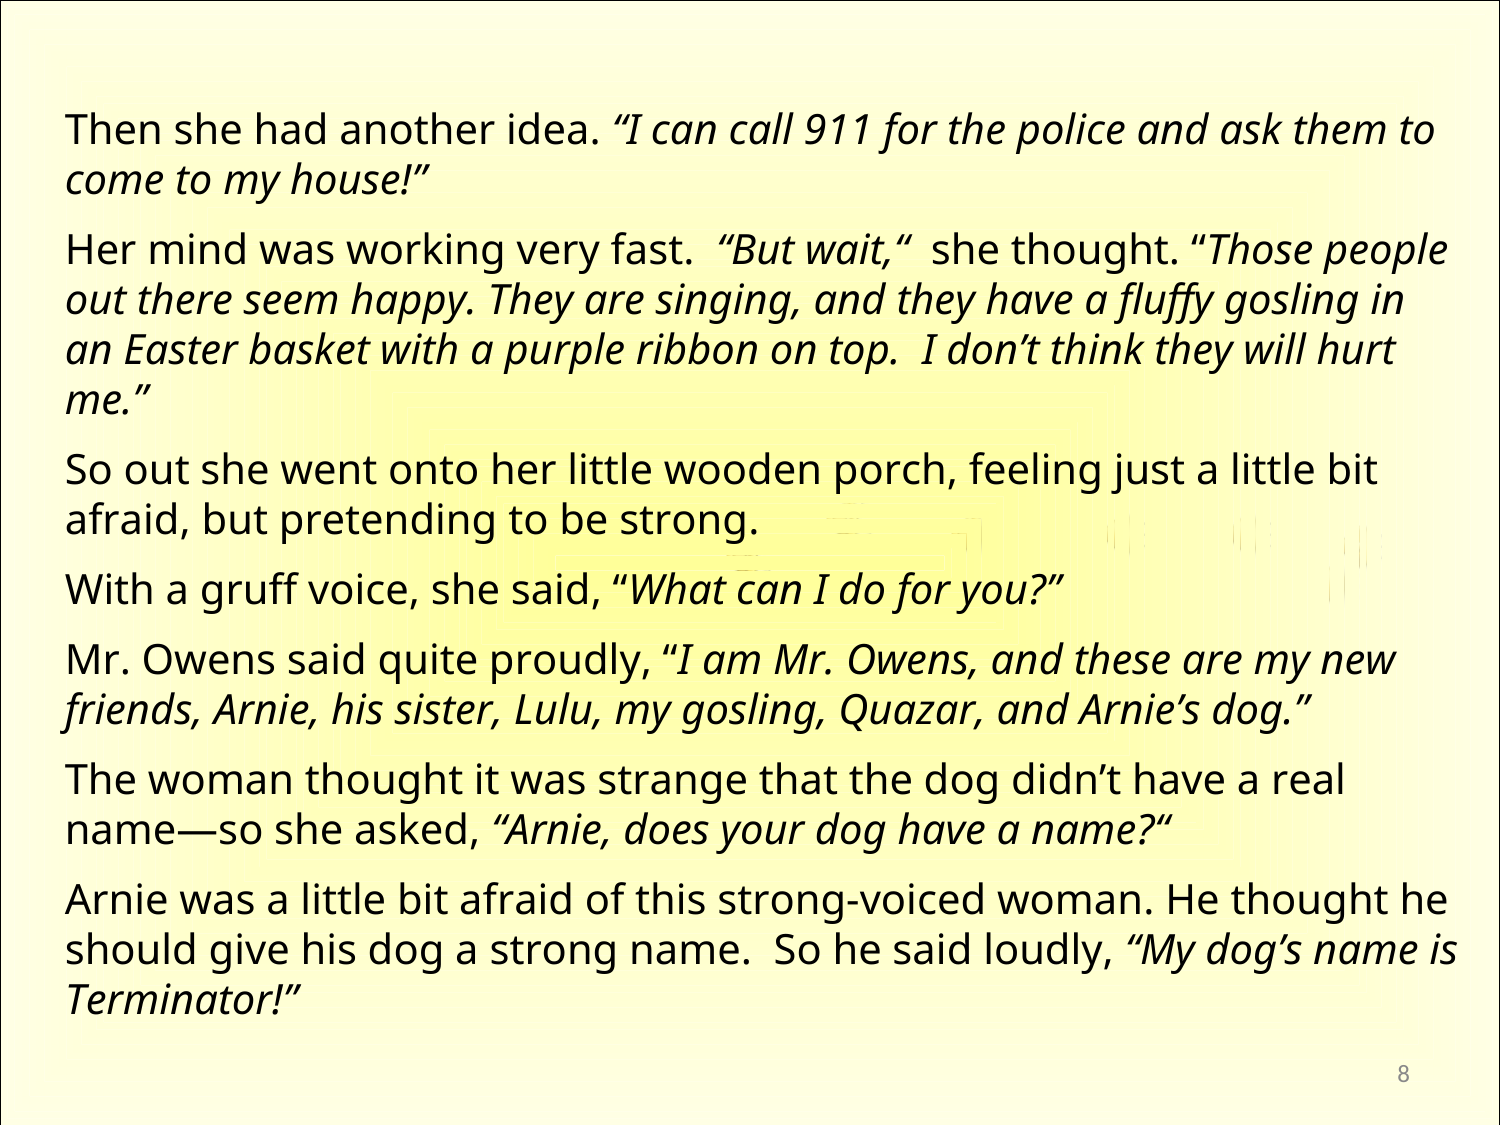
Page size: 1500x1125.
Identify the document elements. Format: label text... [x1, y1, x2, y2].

text_box [0, 0, 1500, 1125]
text_box Then she had another idea. “I can call 911 for the police and ask them to come to my house!” Her mind was working very fast. “But wait,“ she thought. “Those people out there seem happy. They are singing, and they have a fluffy gosling in an Easter basket with a purple ribbon on top. I don’t think they will hurt me.” So out she went onto her little wooden porch, feeling just a little bit afraid, but pretending to be strong. With a gruff voice, she said, “What can I do for you?” Mr. Owens said quite proudly, “I am Mr. Owens, and these are my new friends, Arnie, his sister, Lulu, my gosling, Quazar, and Arnie’s dog.” The woman thought it was strange that the dog didn’t have a real name—so she asked, “Arnie, does your dog have a name?“ Arnie was a little bit afraid of this strong-voiced woman. He thought he should give his dog a strong name. So he said loudly, “My dog’s name is Terminator!” [50, 94, 1476, 1031]
text_box <number> [1074, 1042, 1426, 1103]
